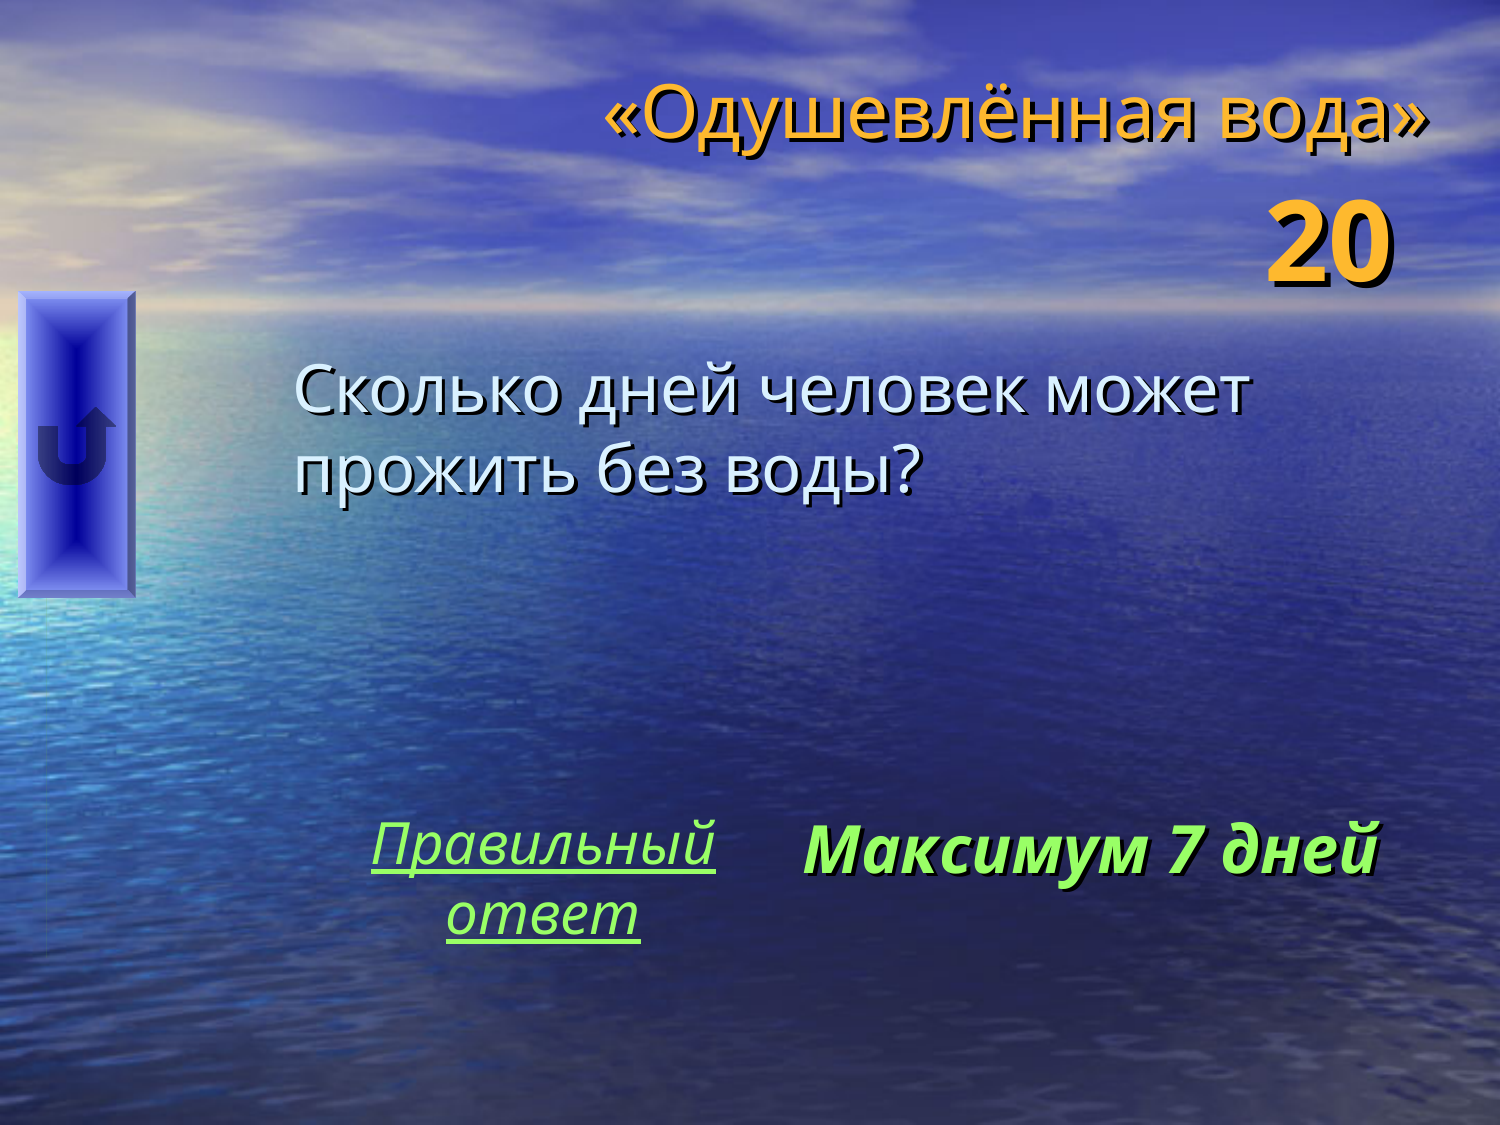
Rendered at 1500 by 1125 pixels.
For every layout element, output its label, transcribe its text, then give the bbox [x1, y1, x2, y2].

text_box 60 [17, 290, 26, 598]
subtitle Сколько дней человек может прожить без воды? [277, 337, 1447, 764]
text_box 20 [1234, 160, 1424, 291]
title «Одушевлённая вода» [549, 54, 1483, 161]
text_box Правильный ответ [253, 798, 833, 882]
text_box Максимум 7 дней [253, 798, 1412, 1094]
text_box [19, 290, 136, 598]
picture [0, 0, 1500, 1125]
